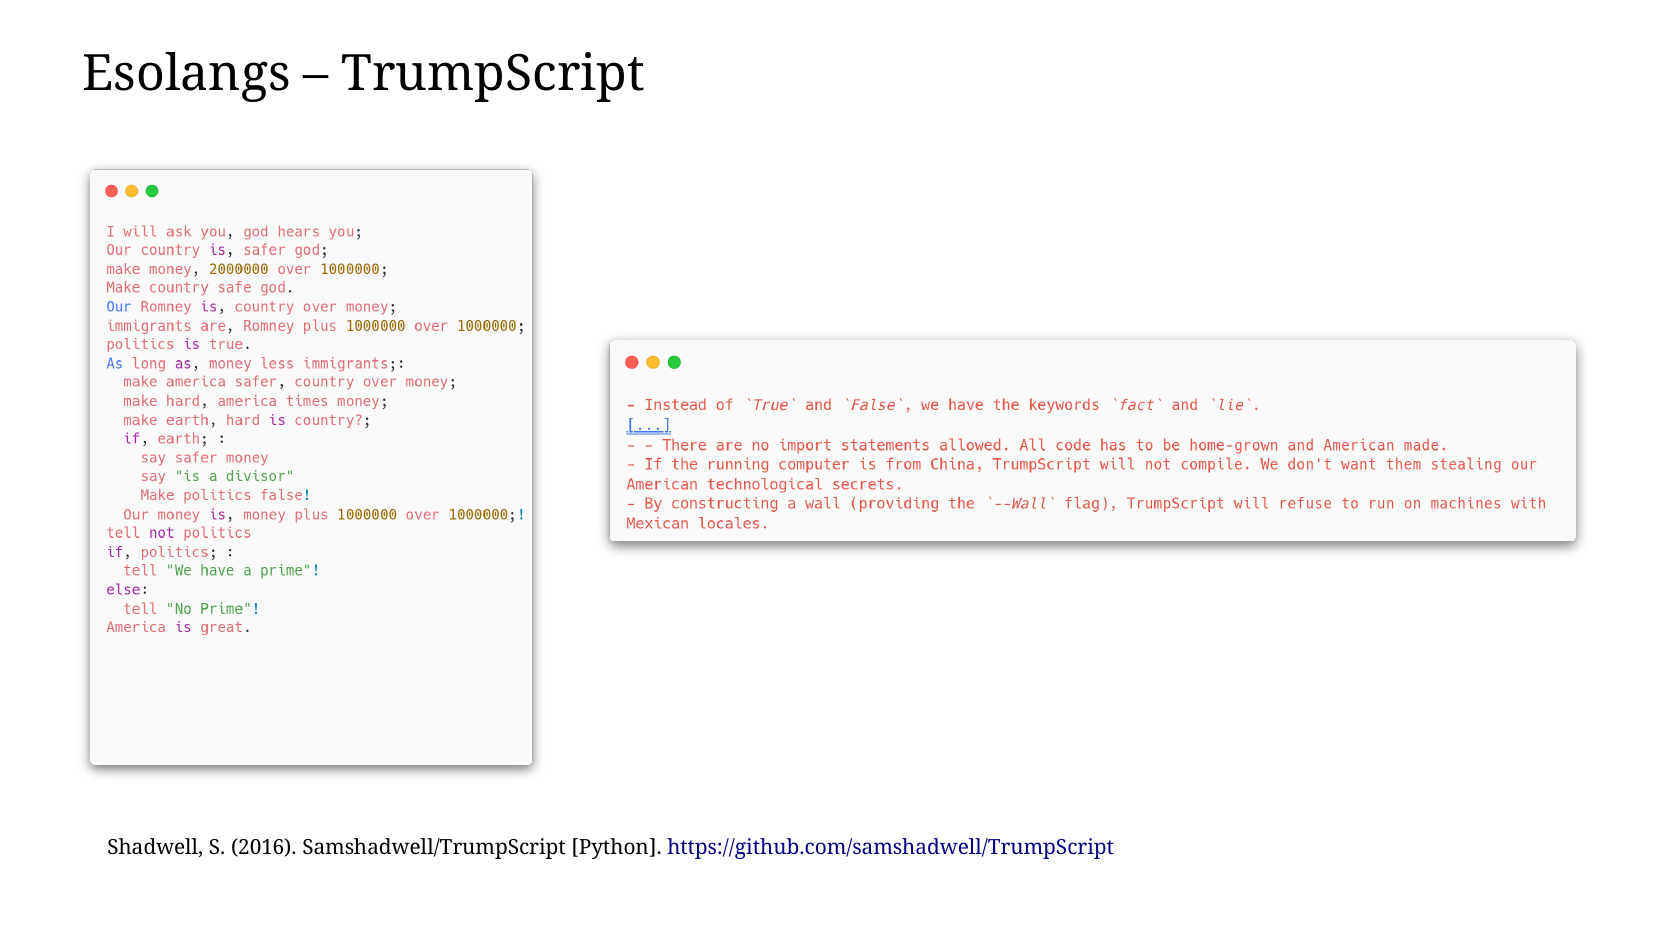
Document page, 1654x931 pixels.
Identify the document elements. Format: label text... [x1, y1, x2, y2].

text_box Shadwell, S. (2016). Samshadwell/TrumpScript [Python]. https://github.com/samshadwell/TrumpScript [92, 825, 1351, 869]
title Esolangs – TrumpScript [82, 37, 1571, 193]
picture [33, 112, 1635, 821]
